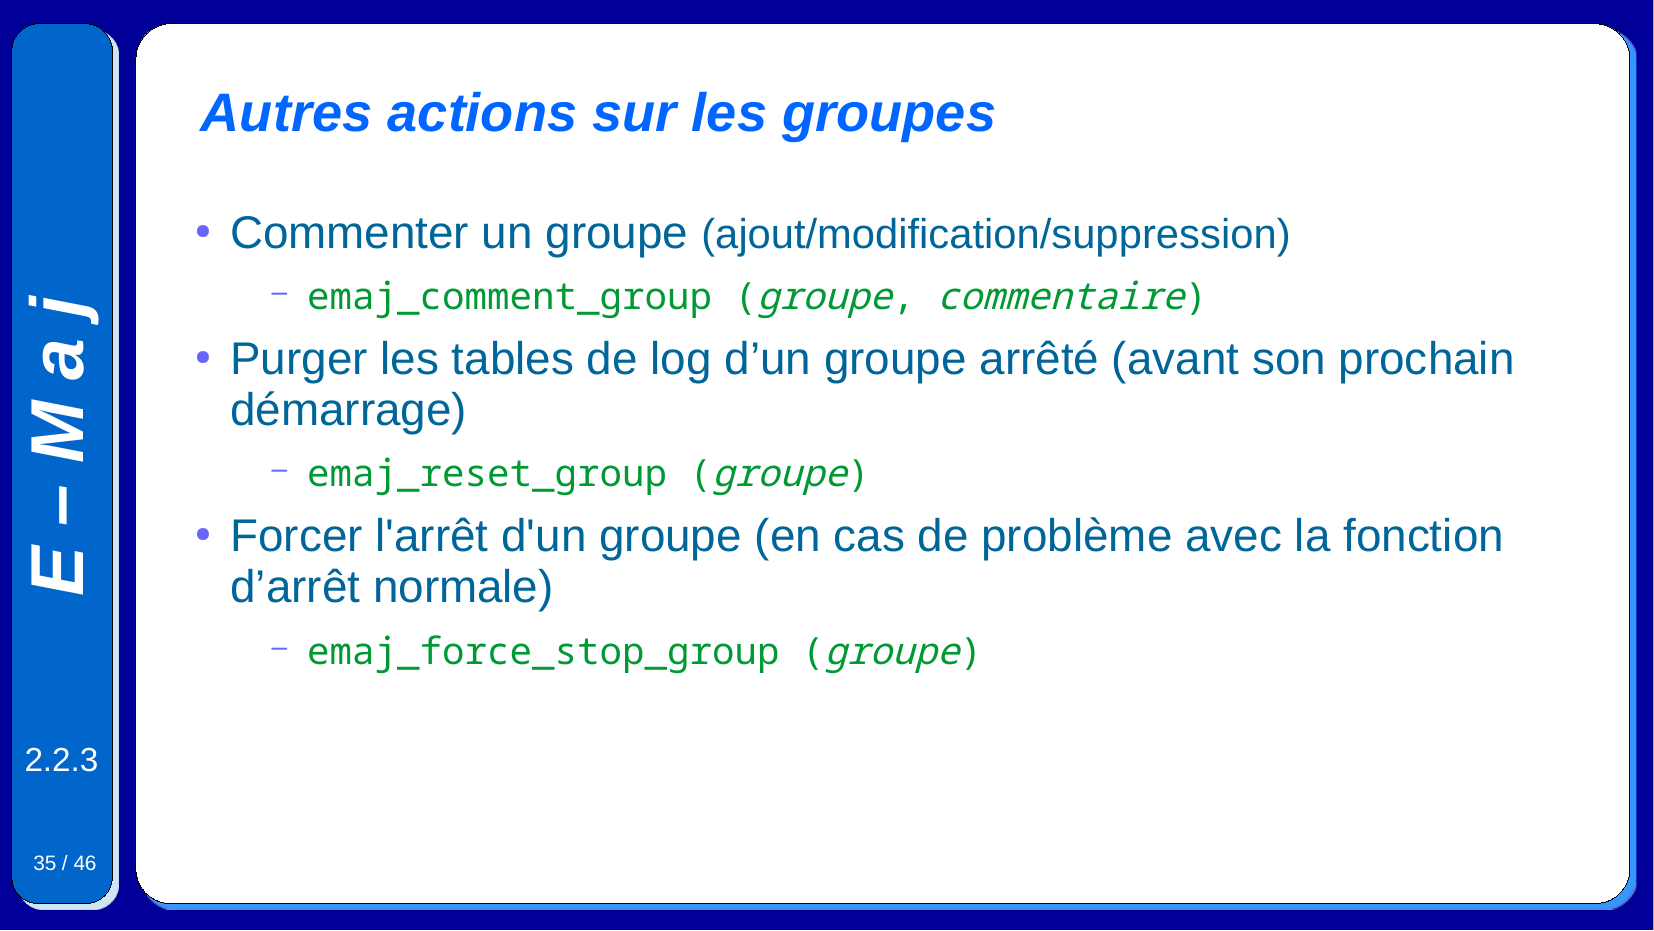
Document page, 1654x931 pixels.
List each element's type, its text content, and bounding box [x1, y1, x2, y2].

list Commenter un groupe (ajout/modification/suppression) emaj_comment_group (groupe, commentaire) Purger les tables de log d’un groupe arrêté (avant son prochain démarrage) emaj_reset_group (groupe) Forcer l'arrêt d'un groupe (en cas de problème avec la fonction d’arrêt normale) emaj_force_stop_group (groupe) [177, 206, 1587, 827]
title Autres actions sur les groupes [200, 34, 1575, 191]
